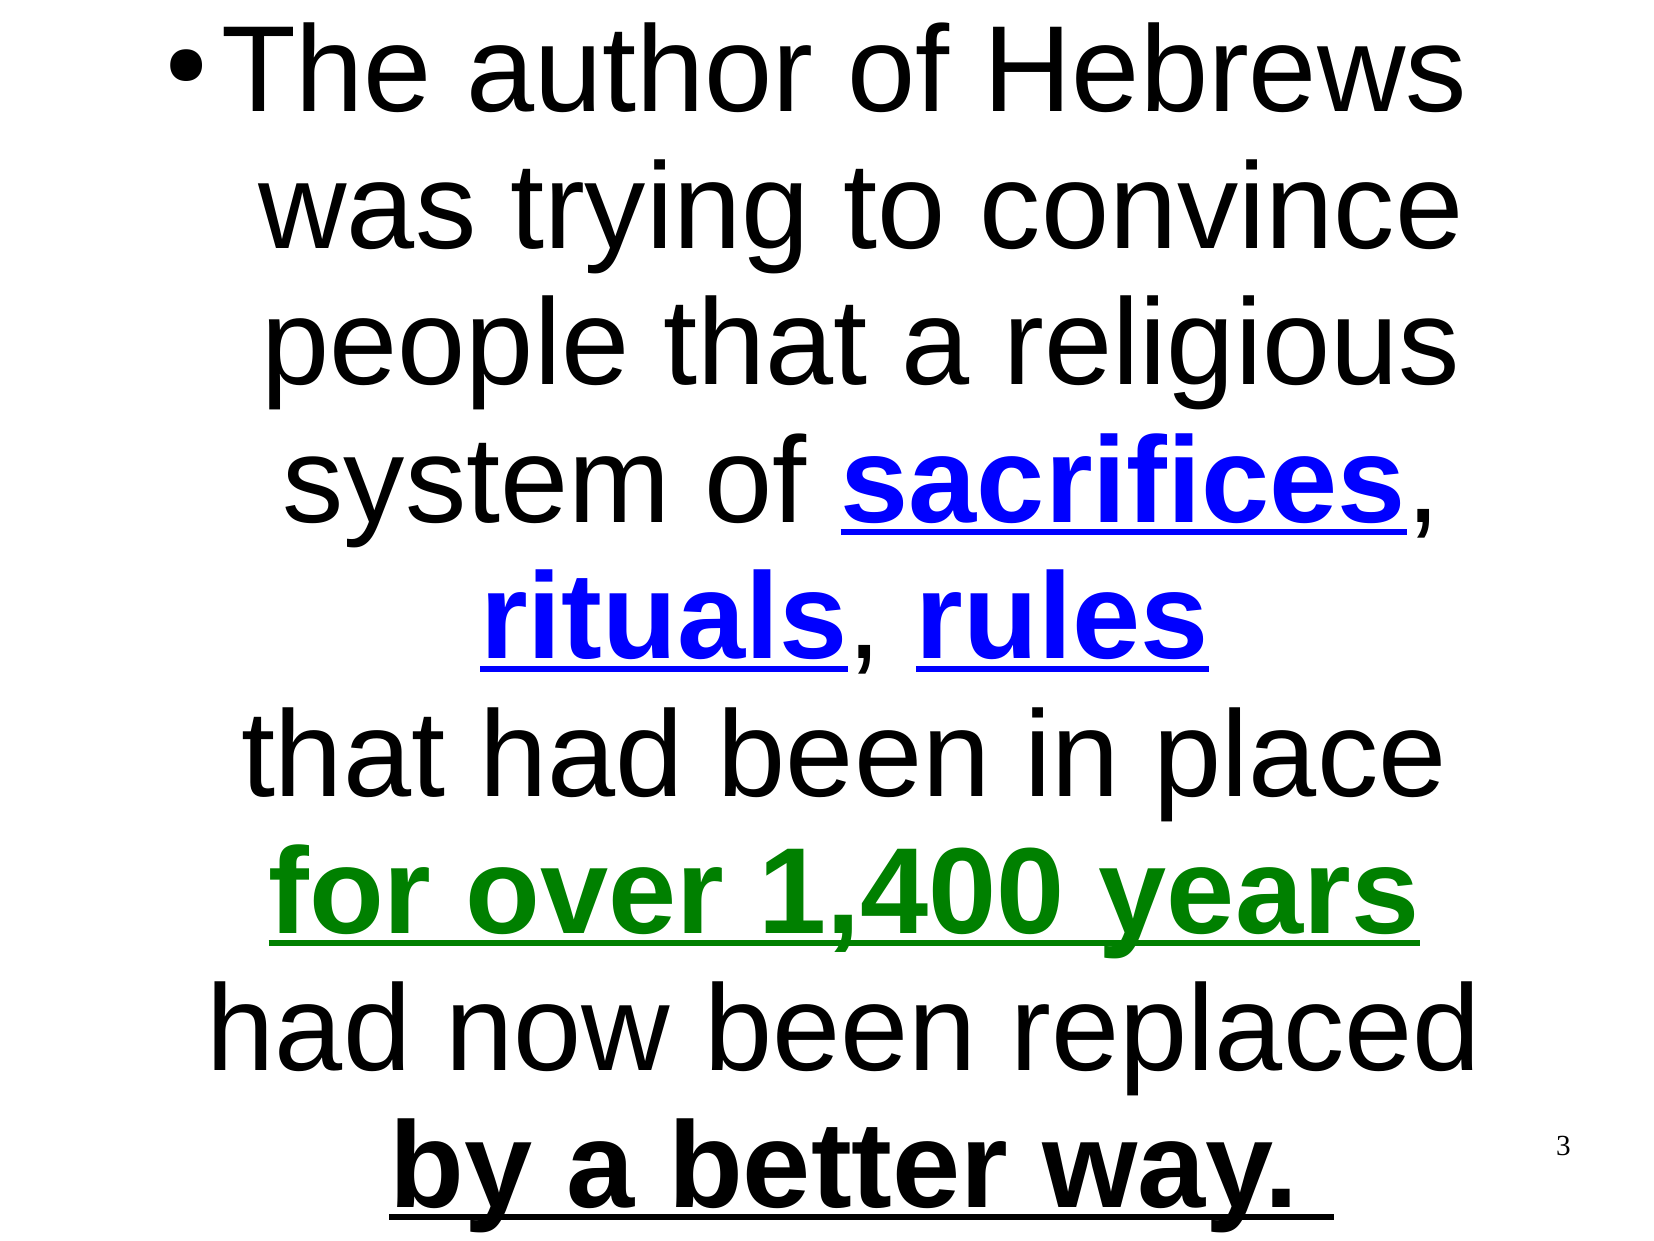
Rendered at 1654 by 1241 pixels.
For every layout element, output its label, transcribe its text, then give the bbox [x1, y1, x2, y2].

list The author of Hebrews was trying to convince people that a religious system of sacrifices, rituals, rules that had been in place for over 1,400 years had now been replaced by a better way. [0, 0, 1654, 1238]
